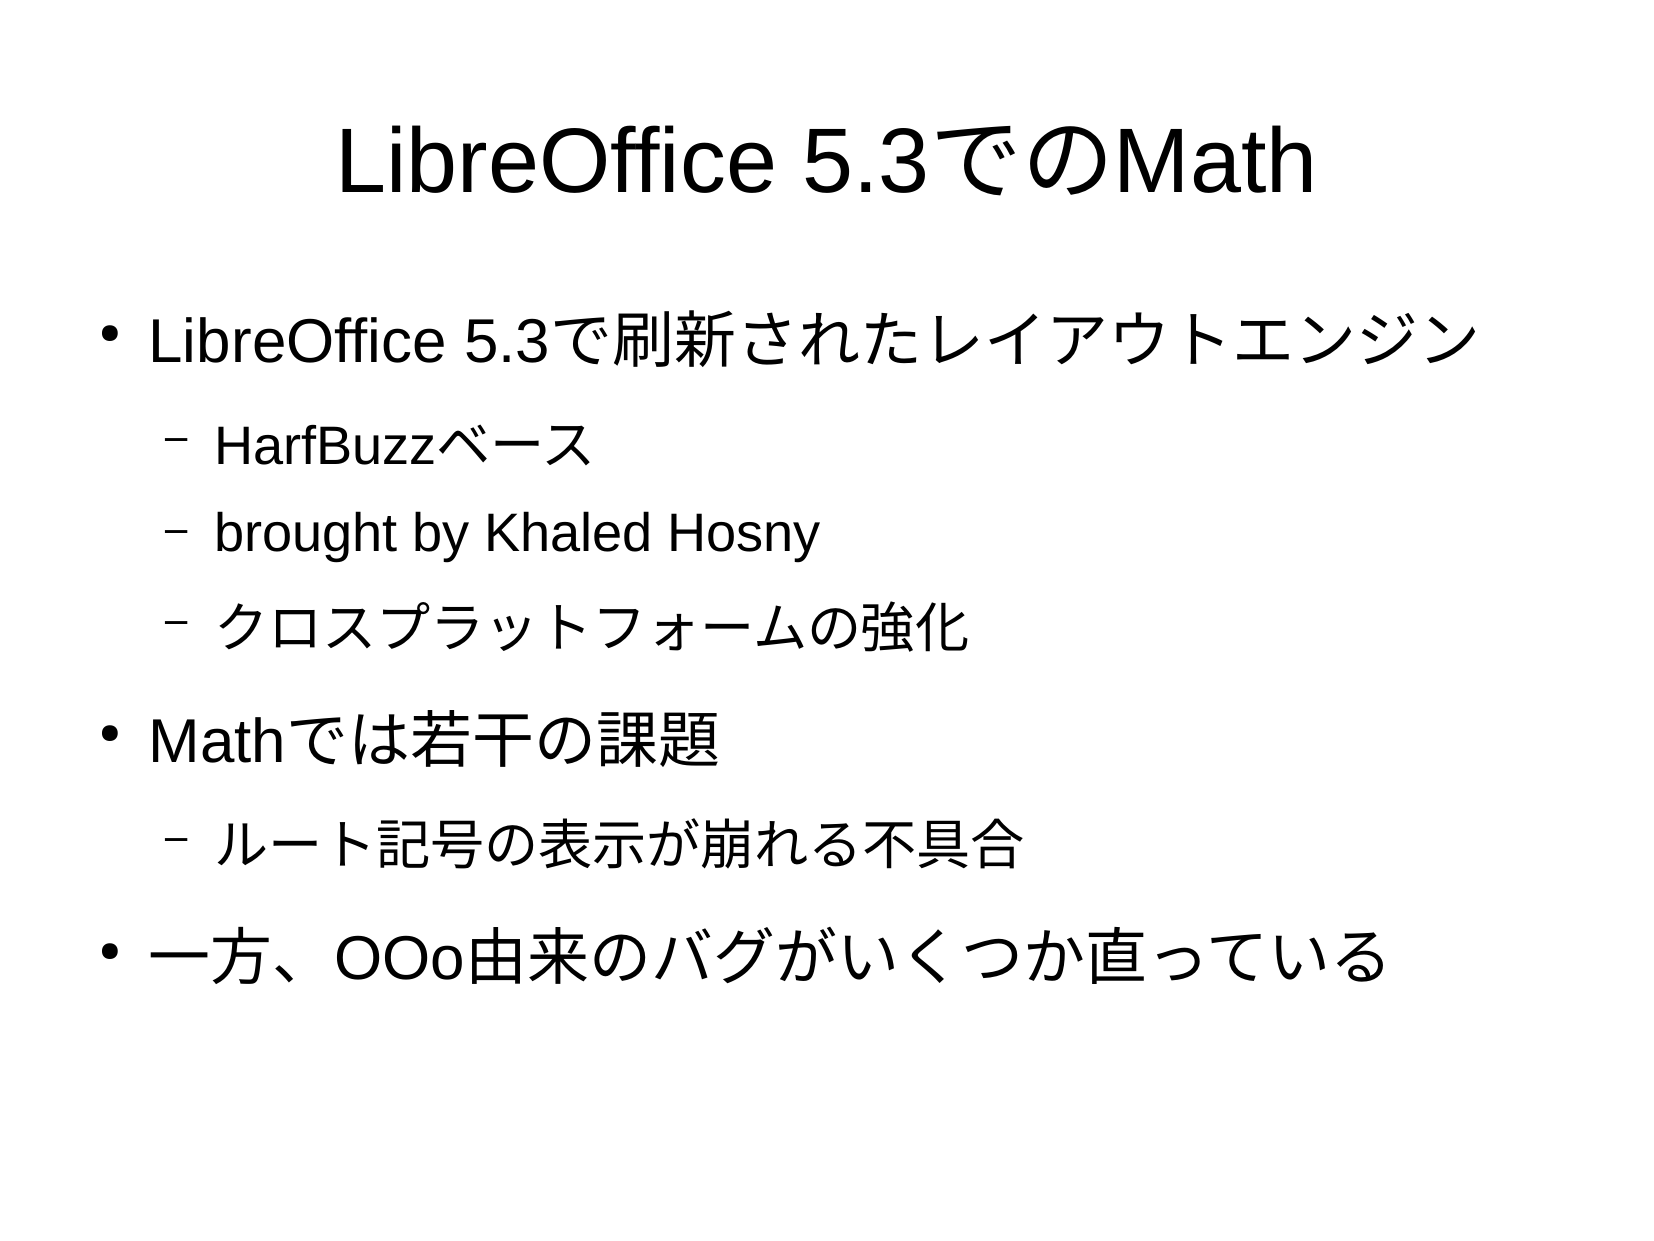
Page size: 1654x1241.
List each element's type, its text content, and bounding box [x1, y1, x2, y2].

list LibreOffice 5.3で刷新されたレイアウトエンジン HarfBuzzベース brought by Khaled Hosny クロスプラットフォームの強化 Mathでは若干の課題 ルート記号の表示が崩れる不具合 一方、OOo由来のバグがいくつか直っている [82, 290, 1571, 1010]
title LibreOffice 5.3でのMath [82, 49, 1571, 257]
